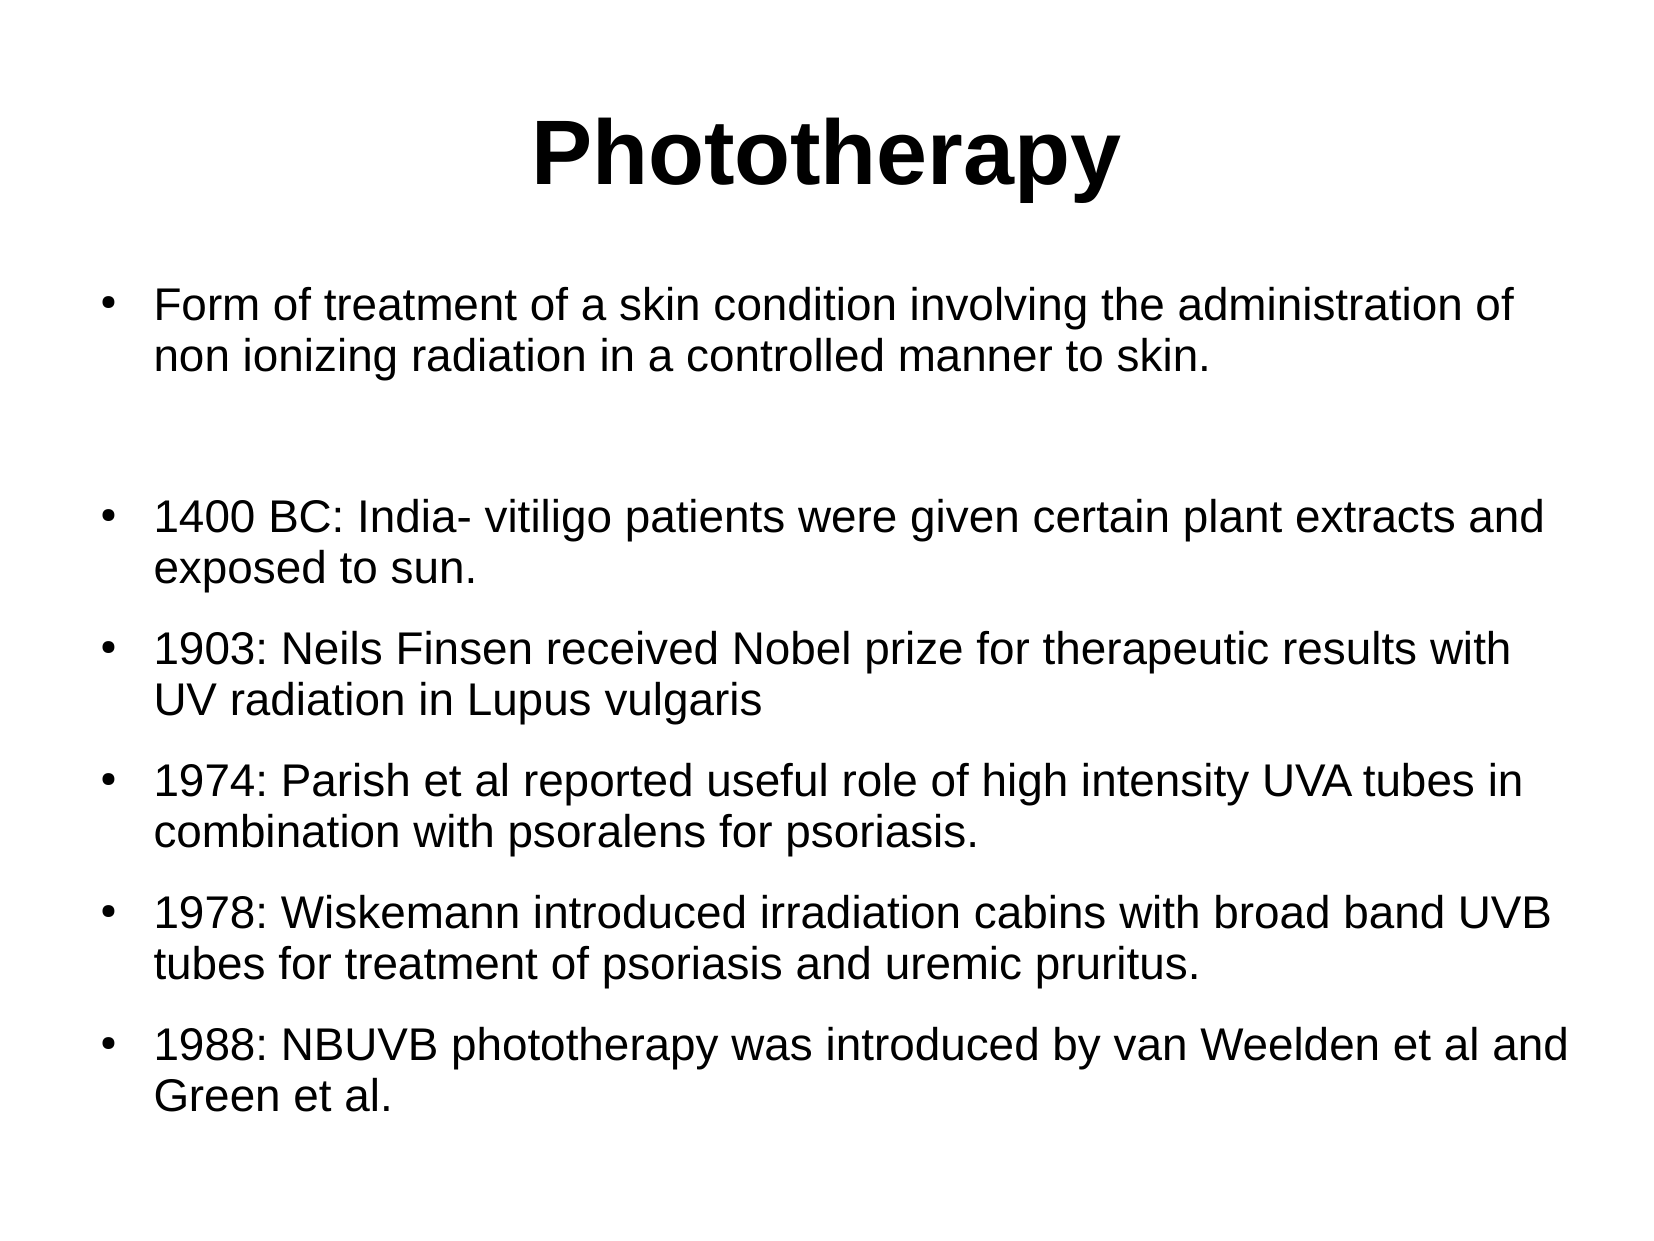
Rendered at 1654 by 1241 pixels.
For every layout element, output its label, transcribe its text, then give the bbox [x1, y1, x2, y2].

title Phototherapy [82, 49, 1571, 257]
list Form of treatment of a skin condition involving the administration of non ionizing radiation in a controlled manner to skin. 1400 BC: India- vitiligo patients were given certain plant extracts and exposed to sun. 1903: Neils Finsen received Nobel prize for therapeutic results with UV radiation in Lupus vulgaris 1974: Parish et al reported useful role of high intensity UVA tubes in combination with psoralens for psoriasis. 1978: Wiskemann introduced irradiation cabins with broad band UVB tubes for treatment of psoriasis and uremic pruritus. 1988: NBUVB phototherapy was introduced by van Weelden et al and Green et al. [82, 278, 1571, 1119]
